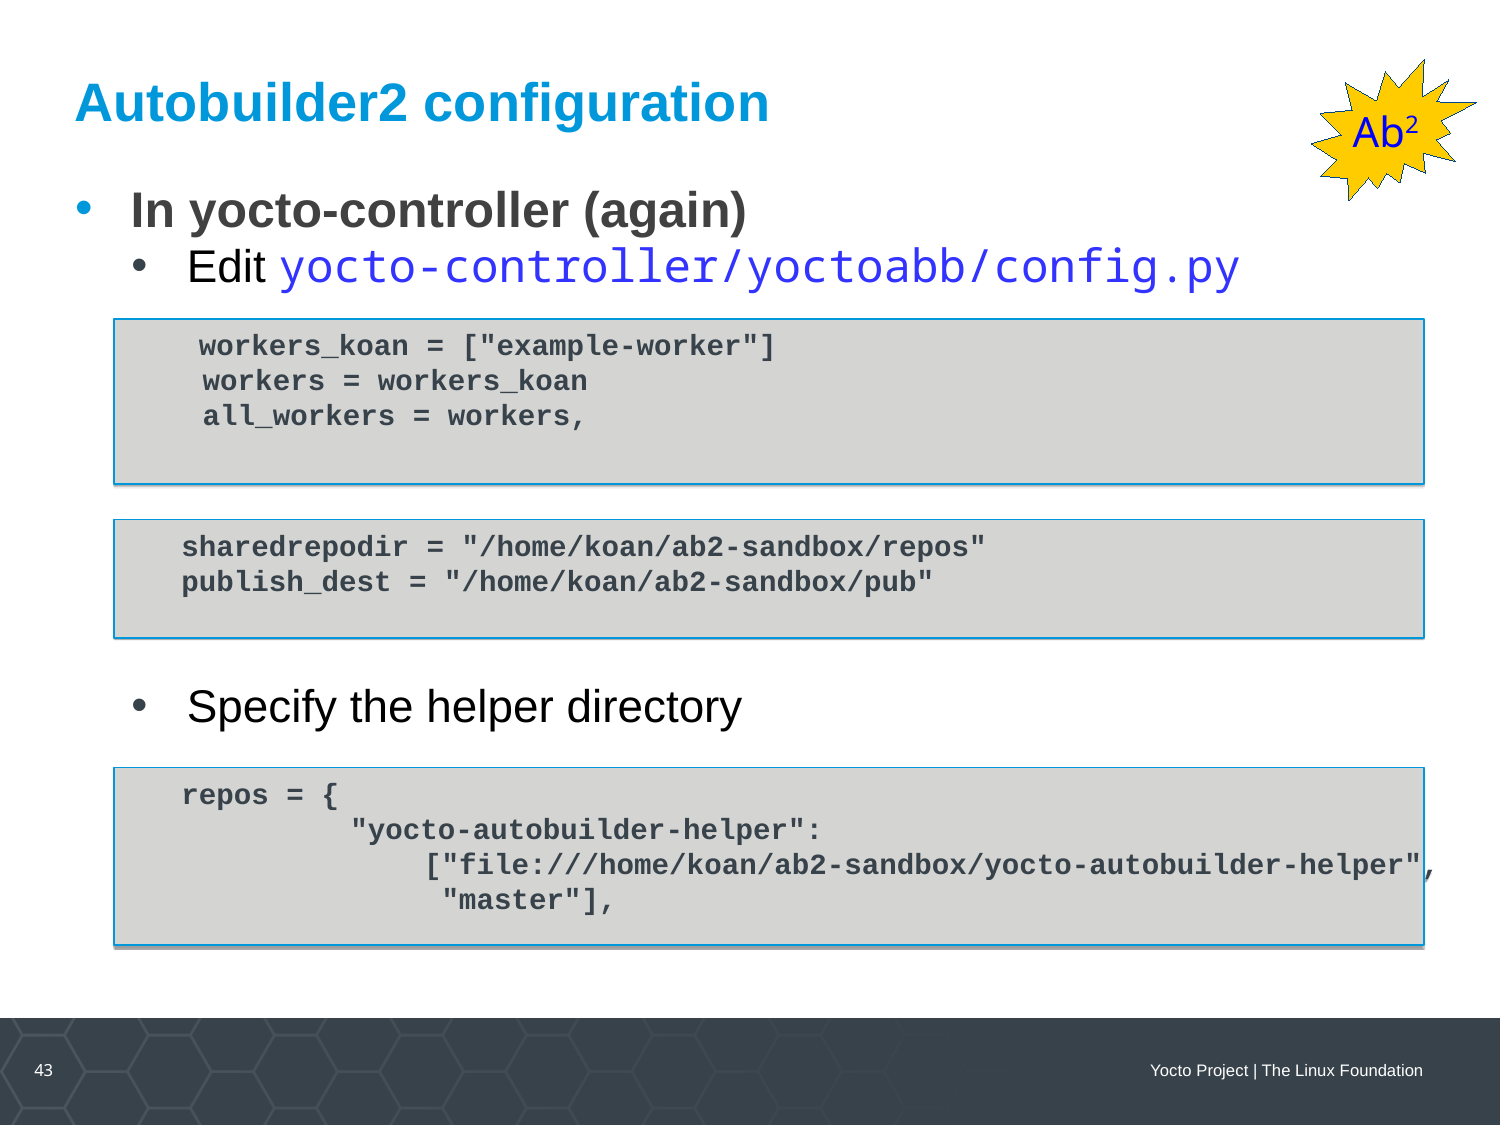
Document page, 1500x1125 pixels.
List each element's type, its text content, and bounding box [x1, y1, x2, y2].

picture [0, 0, 1500, 1125]
text_box repos = { "yocto-autobuilder-helper": ["file:///home/koan/ab2-sandbox/yocto-autobuilder-helper", "master"], [114, 767, 1424, 946]
text_box sharedrepodir = "/home/koan/ab2-sandbox/repos" publish_dest = "/home/koan/ab2-sandbox/pub" [114, 519, 1424, 638]
text_box Ab2 [1311, 59, 1477, 201]
text_box In yocto-controller (again) Edit yocto-controller/yoctoabb/config.py Specify the helper directory [74, 177, 1424, 839]
text_box workers_koan = ["example-worker"] workers = workers_koan all_workers = workers, [114, 318, 1424, 485]
text_box Autobuilder2 configuration [74, 67, 1416, 177]
